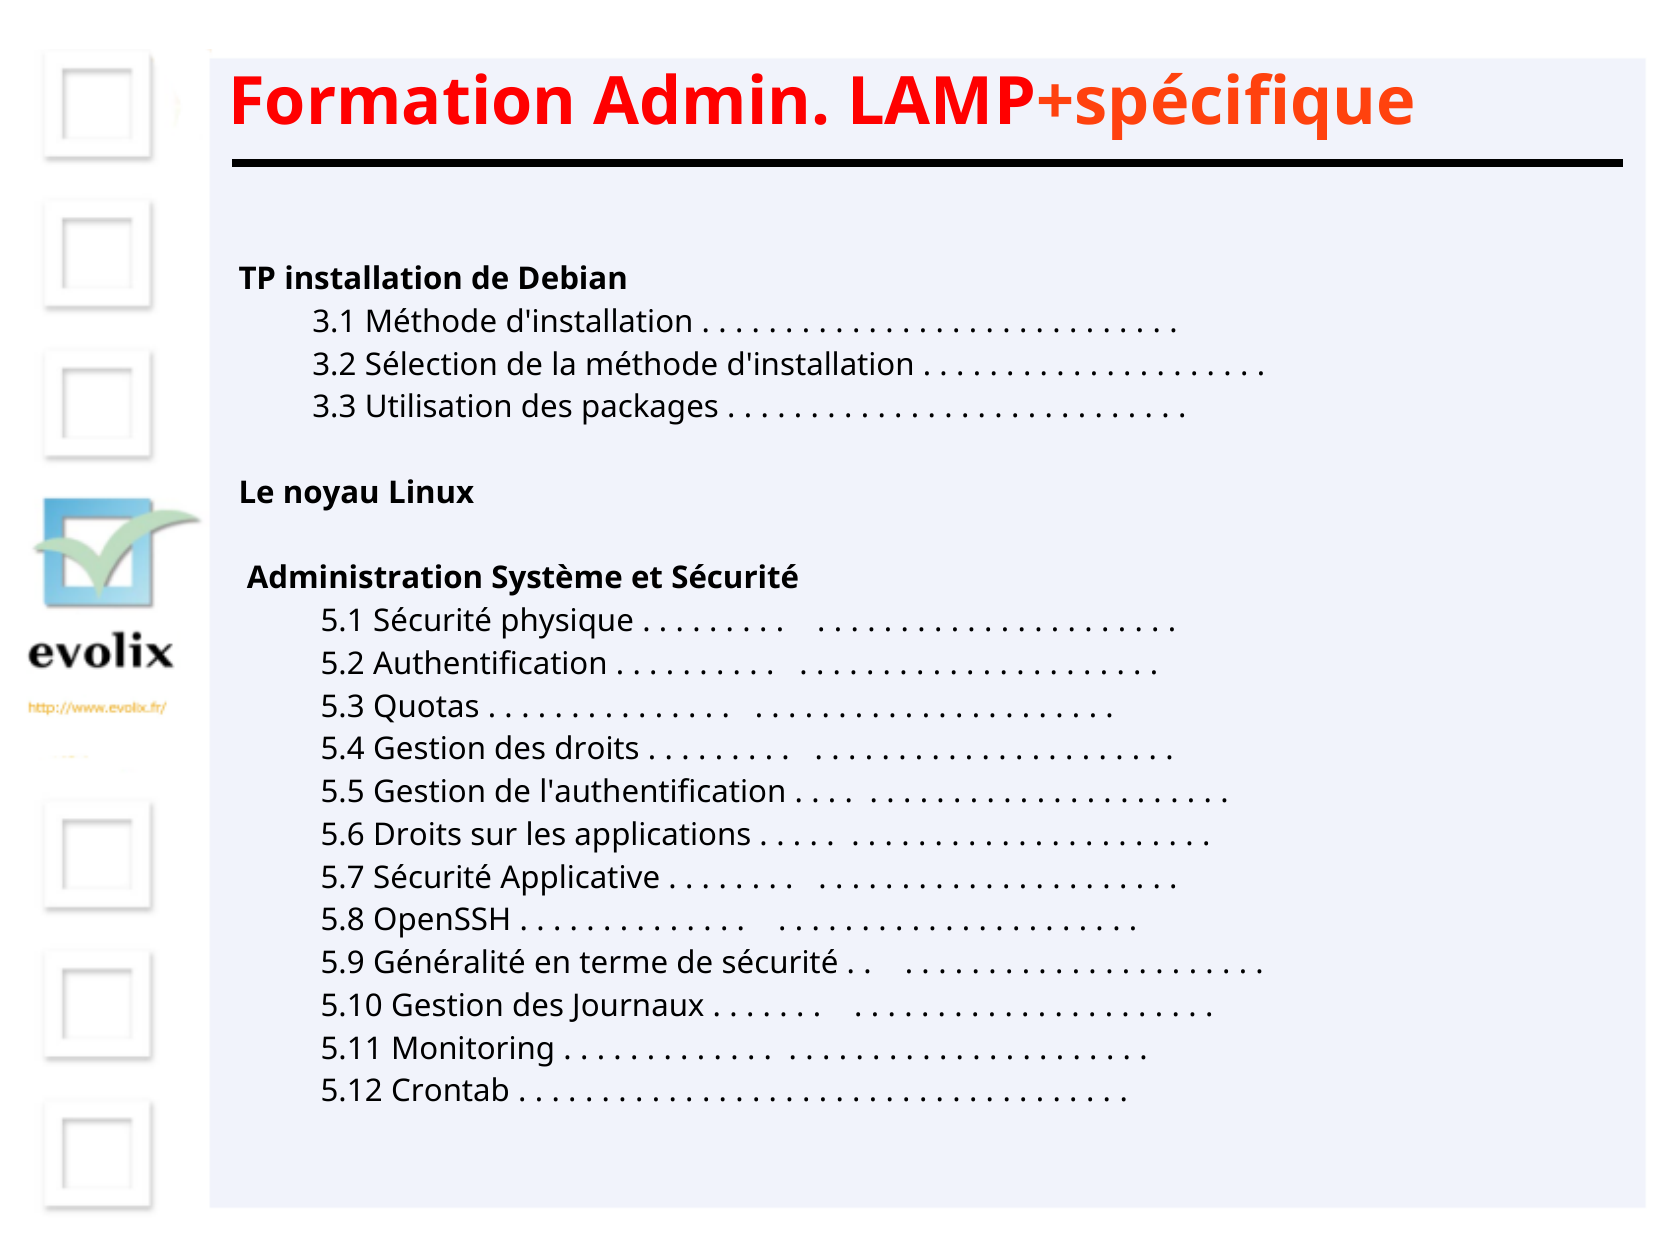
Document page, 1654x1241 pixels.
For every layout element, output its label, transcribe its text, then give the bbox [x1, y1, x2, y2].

text_box TP installation de Debian 3.1 Méthode d'installation . . . . . . . . . . . . . . . . . . . . . . . . . . . . . 3.2 Sélection de la méthode d'installation . . . . . . . . . . . . . . . . . . . . . 3.3 Utilisation des packages . . . . . . . . . . . . . . . . . . . . . . . . . . . . Le noyau Linux Administration Système et Sécurité 5.1 Sécurité physique . . . . . . . . . . . . . . . . . . . . . . . . . . . . . . . 5.2 Authentification . . . . . . . . . . . . . . . . . . . . . . . . . . . . . . . . 5.3 Quotas . . . . . . . . . . . . . . . . . . . . . . . . . . . . . . . . . . . . . 5.4 Gestion des droits . . . . . . . . . . . . . . . . . . . . . . . . . . . . . . . 5.5 Gestion de l'authentification . . . . . . . . . . . . . . . . . . . . . . . . . . 5.6 Droits sur les applications . . . . . . . . . . . . . . . . . . . . . . . . . . . 5.7 Sécurité Applicative . . . . . . . . . . . . . . . . . . . . . . . . . . . . . . 5.8 OpenSSH . . . . . . . . . . . . . . . . . . . . . . . . . . . . . . . . . . . . 5.9 Généralité en terme de sécurité . . . . . . . . . . . . . . . . . . . . . . . . 5.10 Gestion des Journaux . . . . . . . . . . . . . . . . . . . . . . . . . . . . . 5.11 Monitoring . . . . . . . . . . . . . . . . . . . . . . . . . . . . . . . . . . . 5.12 Crontab . . . . . . . . . . . . . . . . . . . . . . . . . . . . . . . . . . . . . [238, 216, 1654, 1194]
title Formation Admin. LAMP+spécifique [228, 36, 1654, 160]
picture [0, 49, 1654, 1218]
